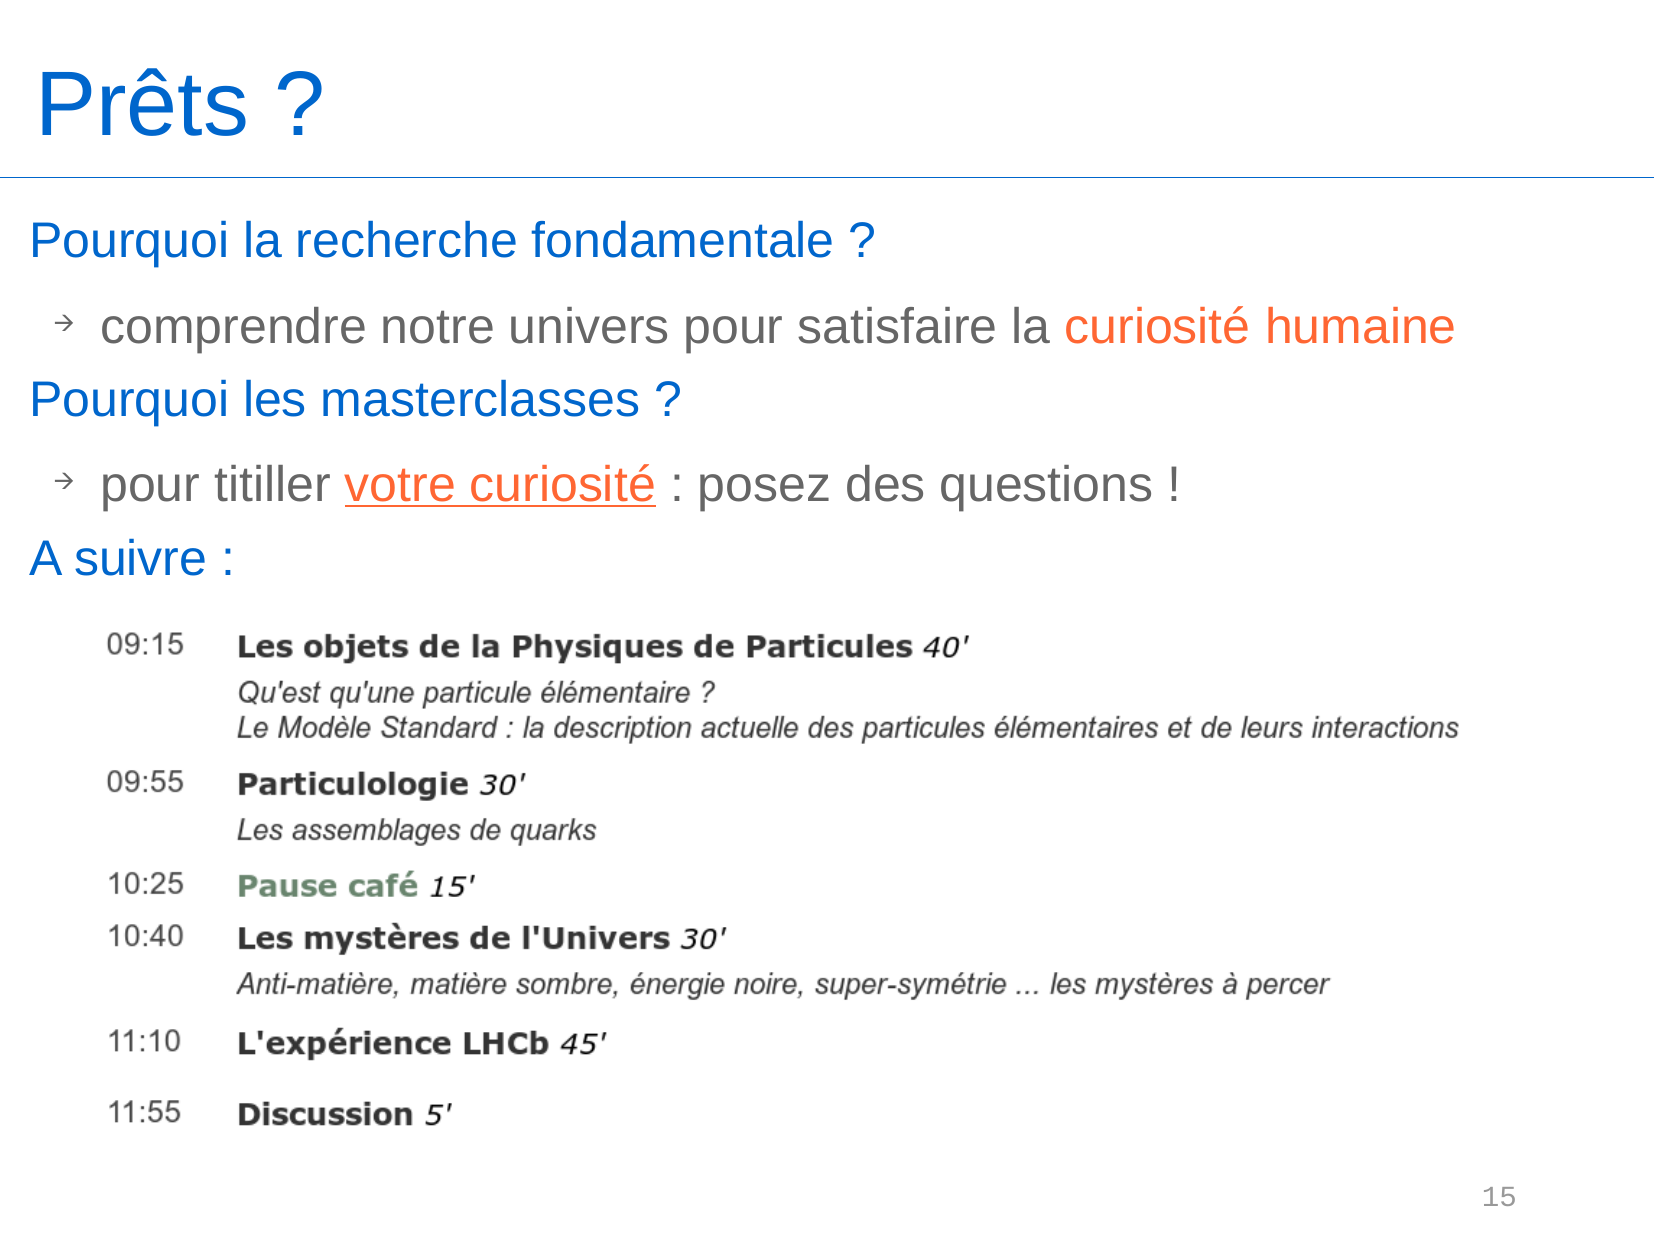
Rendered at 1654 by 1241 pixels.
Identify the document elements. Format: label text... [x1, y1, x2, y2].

title Prêts ? [35, 29, 1589, 178]
picture [59, 1080, 1512, 1143]
list Pourquoi la recherche fondamentale ? comprendre notre univers pour satisfaire la curiosité humaine Pourquoi les masterclasses ? pour titiller votre curiosité : posez des questions ! A suivre : [29, 212, 1625, 603]
picture [59, 624, 1512, 1075]
